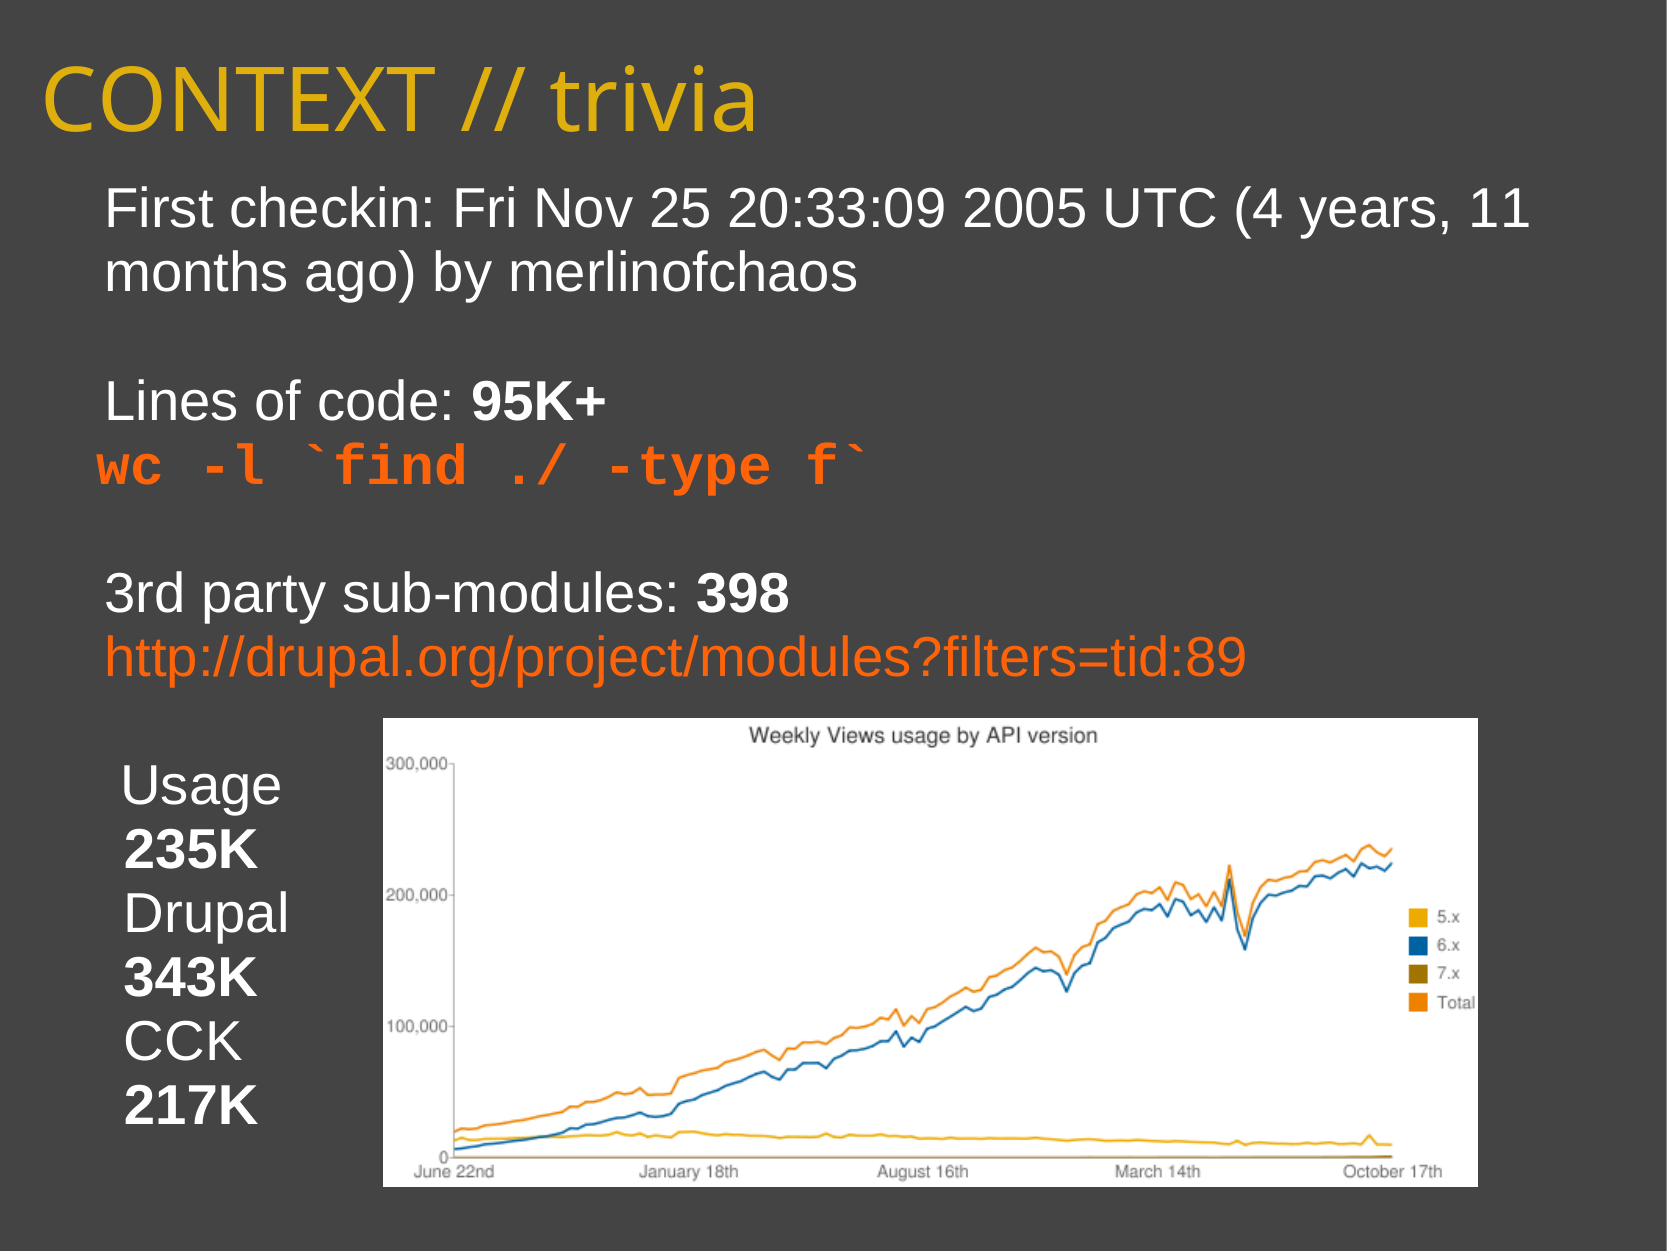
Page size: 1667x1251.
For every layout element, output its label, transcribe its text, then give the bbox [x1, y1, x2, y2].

picture [0, 0, 1667, 1251]
list First checkin: Fri Nov 25 20:33:09 2005 UTC (4 years, 11 months ago) by merlinofchaos Lines of code: 95K+ wc -l `find ./ -type f` 3rd party sub-modules: 398 http://drupal.org/project/modules?filters=tid:89 Usage 235K Drupal 343K CCK 217K [29, 176, 1625, 1251]
title CONTEXT // trivia [40, 50, 1627, 259]
picture [383, 718, 1478, 1188]
